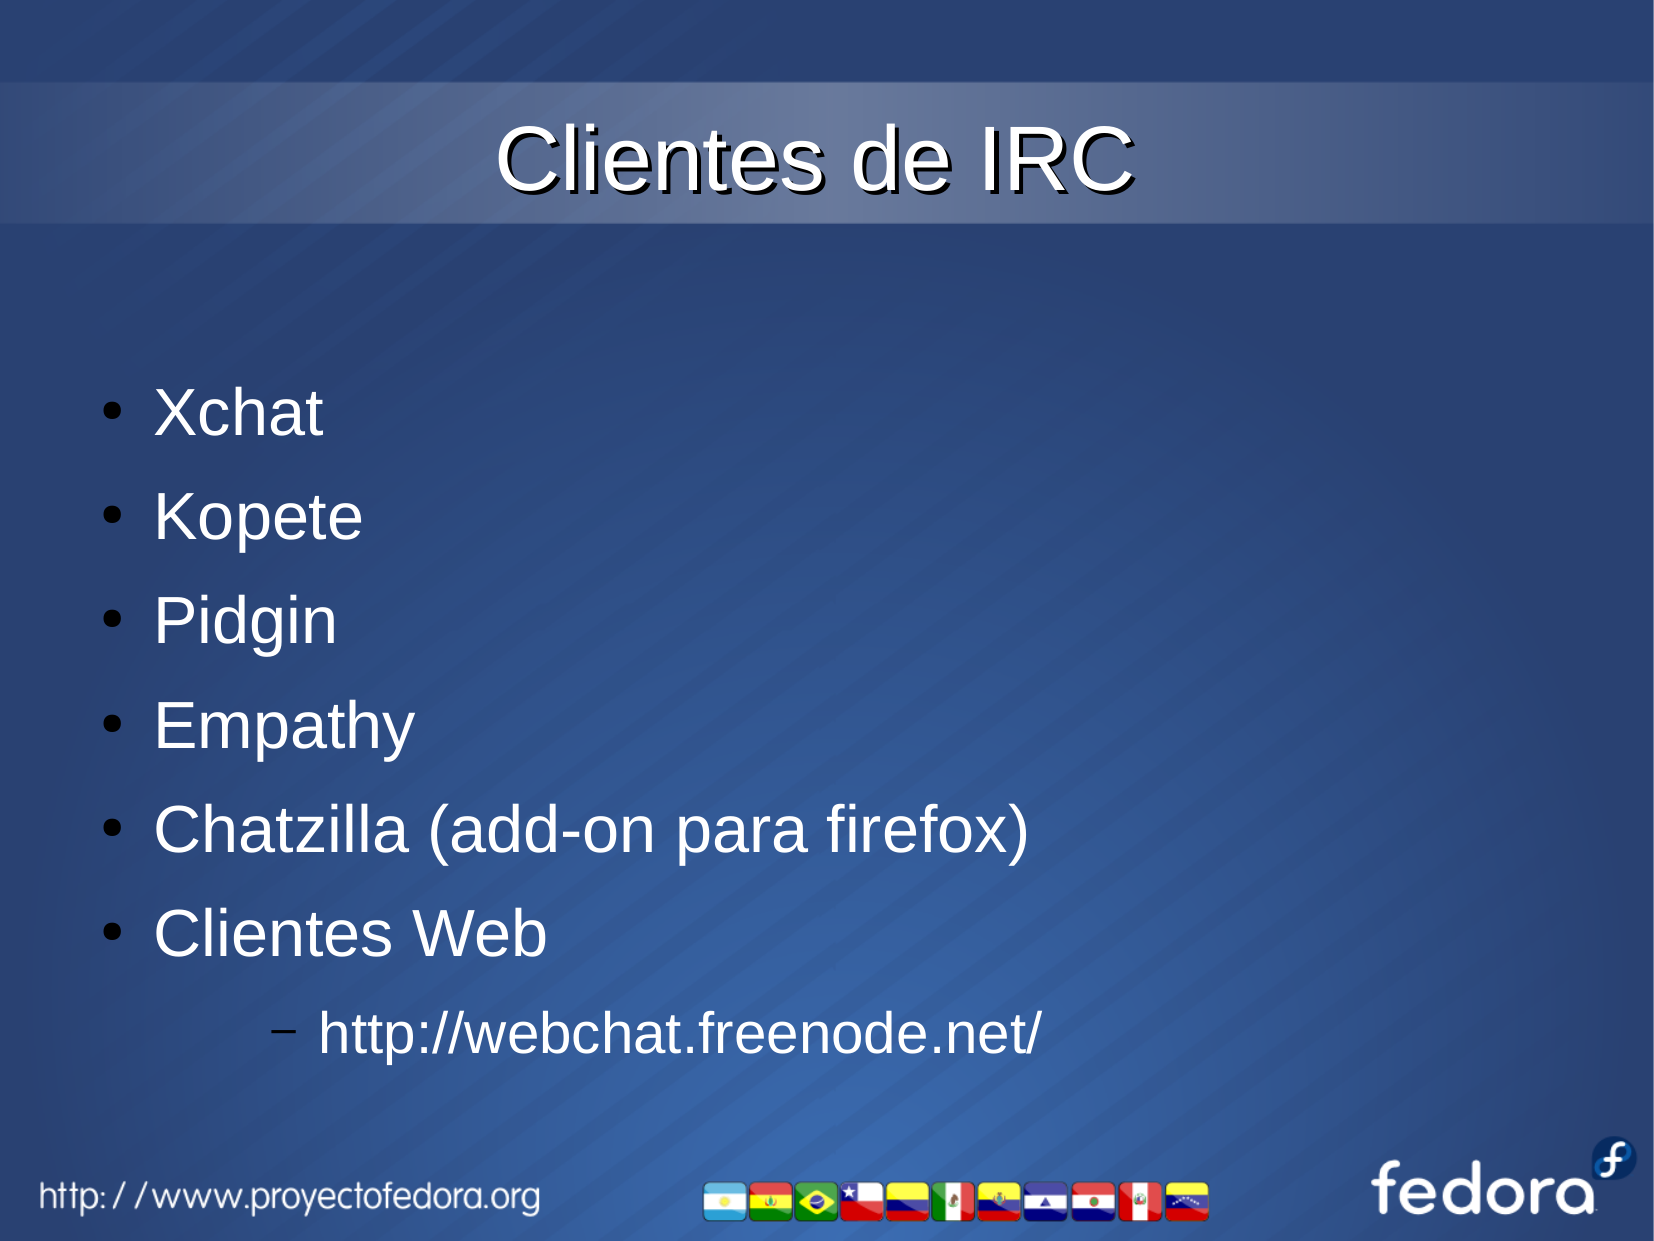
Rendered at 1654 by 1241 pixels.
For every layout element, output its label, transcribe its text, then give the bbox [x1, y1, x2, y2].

title Clientes de IRC [71, 62, 1560, 255]
list Xchat Kopete Pidgin Empathy Chatzilla (add-on para firefox) Clientes Web http://webchat.freenode.net/ [82, 375, 1571, 1094]
picture [0, 0, 1654, 1241]
